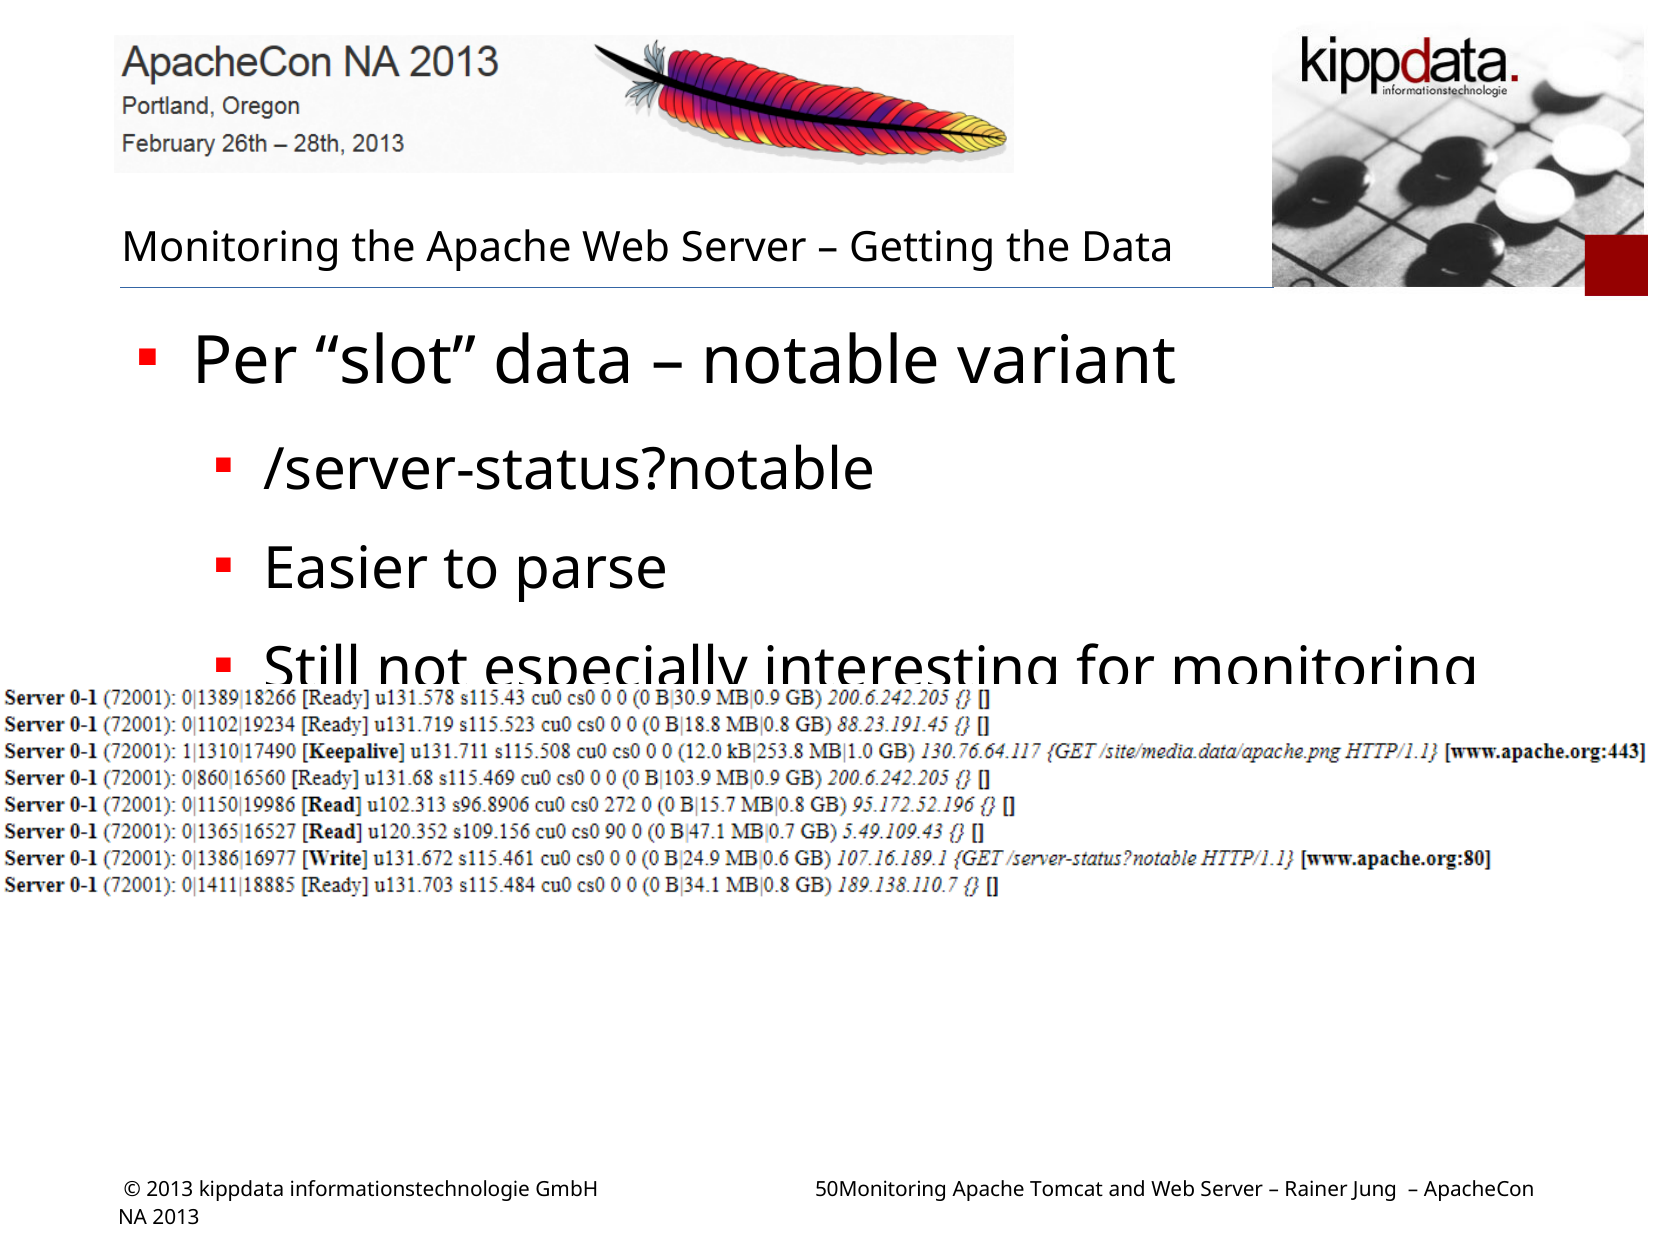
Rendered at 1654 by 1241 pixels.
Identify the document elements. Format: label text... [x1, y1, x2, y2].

picture [1272, 5, 1648, 302]
picture [0, 684, 1654, 904]
picture [114, 35, 1014, 173]
list Per “slot” data – notable variant /server-status?notable Easier to parse Still not especially interesting for monitoring [121, 312, 1534, 663]
title Monitoring the Apache Web Server – Getting the Data [121, 204, 1242, 286]
